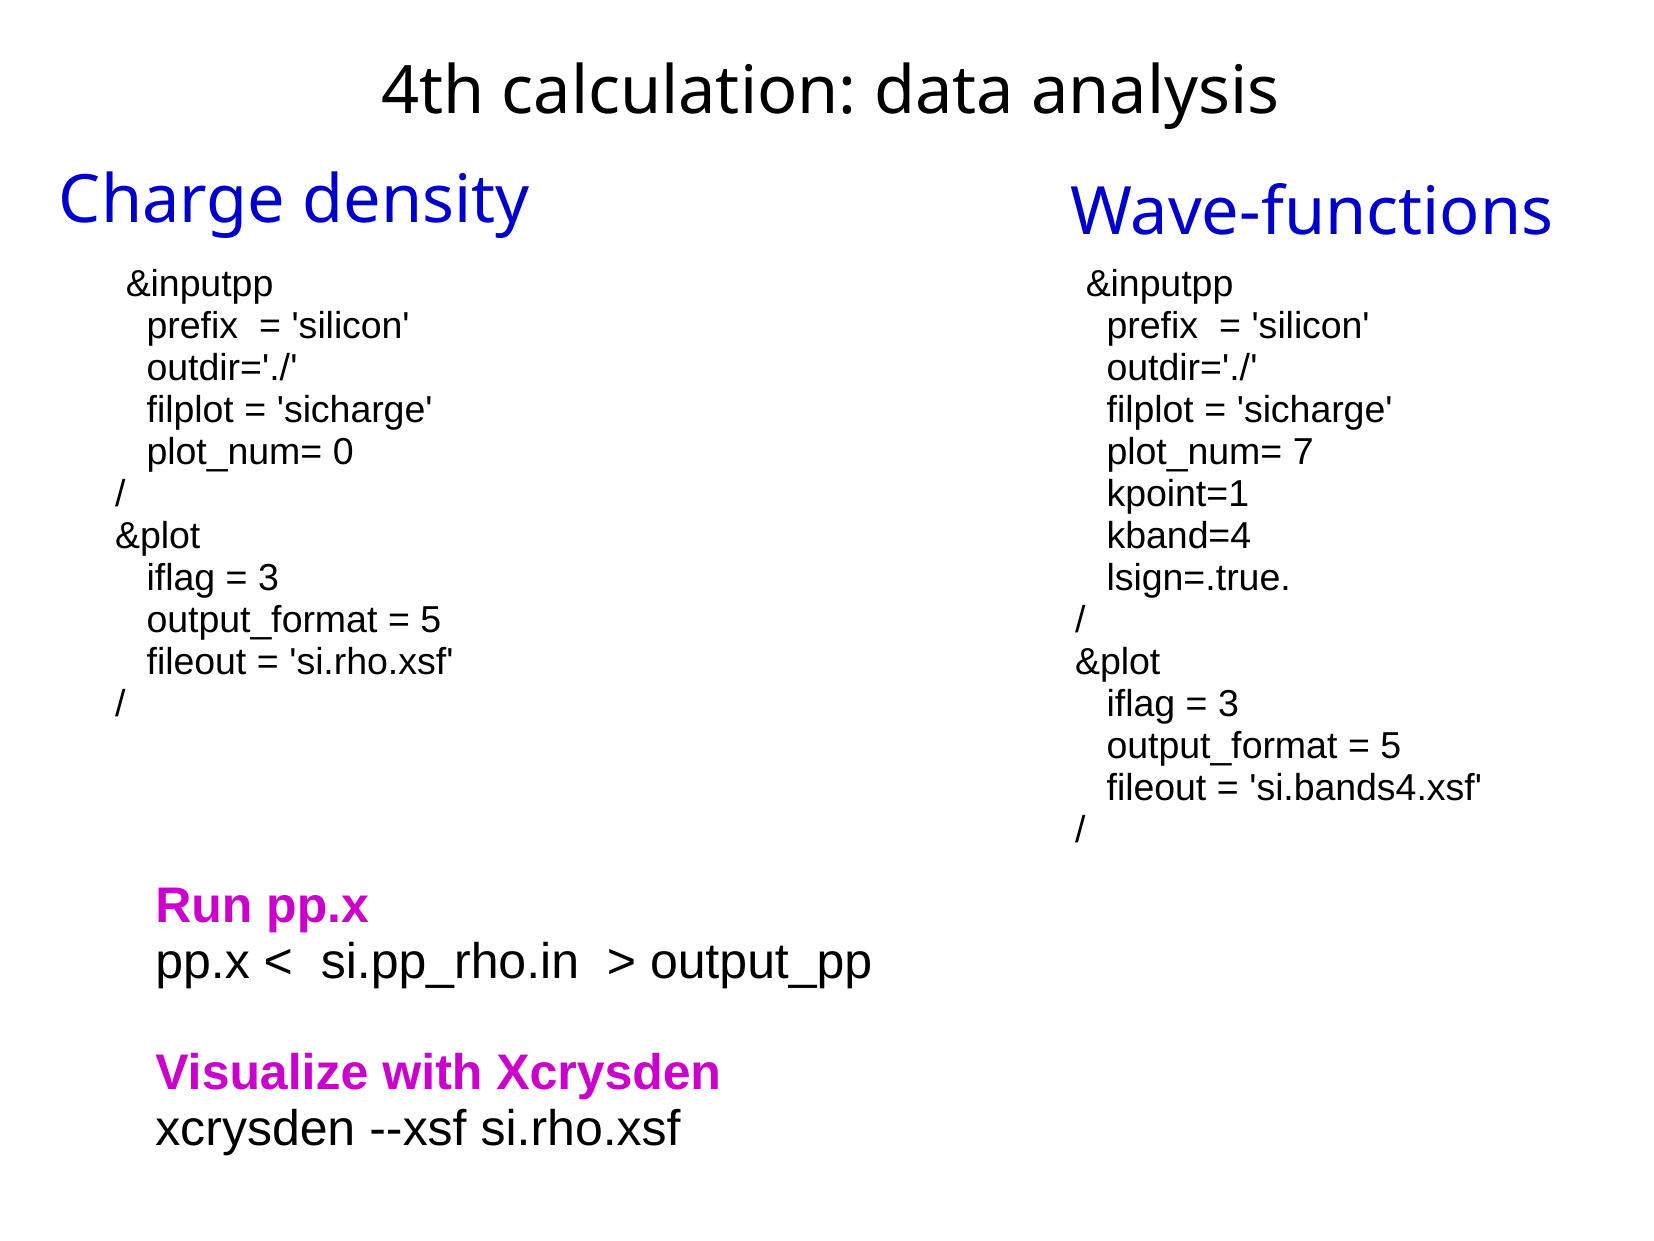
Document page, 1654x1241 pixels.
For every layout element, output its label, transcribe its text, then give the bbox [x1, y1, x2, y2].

text_box Charge density [45, 153, 545, 241]
text_box [137, 347, 168, 418]
title 4th calculation: data analysis [86, 24, 1576, 151]
text_box [174, 373, 247, 430]
text_box &inputpp prefix = 'silicon' outdir='./' filplot = 'sicharge' plot_num= 7 kpoint=1 kband=4 lsign=.true. / &plot iflag = 3 output_format = 5 fileout = 'si.bands4.xsf' / [1050, 255, 1546, 900]
text_box &inputpp prefix = 'silicon' outdir='./' filplot = 'sicharge' plot_num= 0 / &plot iflag = 3 output_format = 5 fileout = 'si.rho.xsf' / [90, 255, 586, 901]
text_box Run pp.x pp.x < si.pp_rho.in > output_pp Visualize with Xcrysden xcrysden --xsf si.rho.xsf [140, 870, 1171, 1220]
text_box Wave-functions [1064, 165, 1561, 252]
